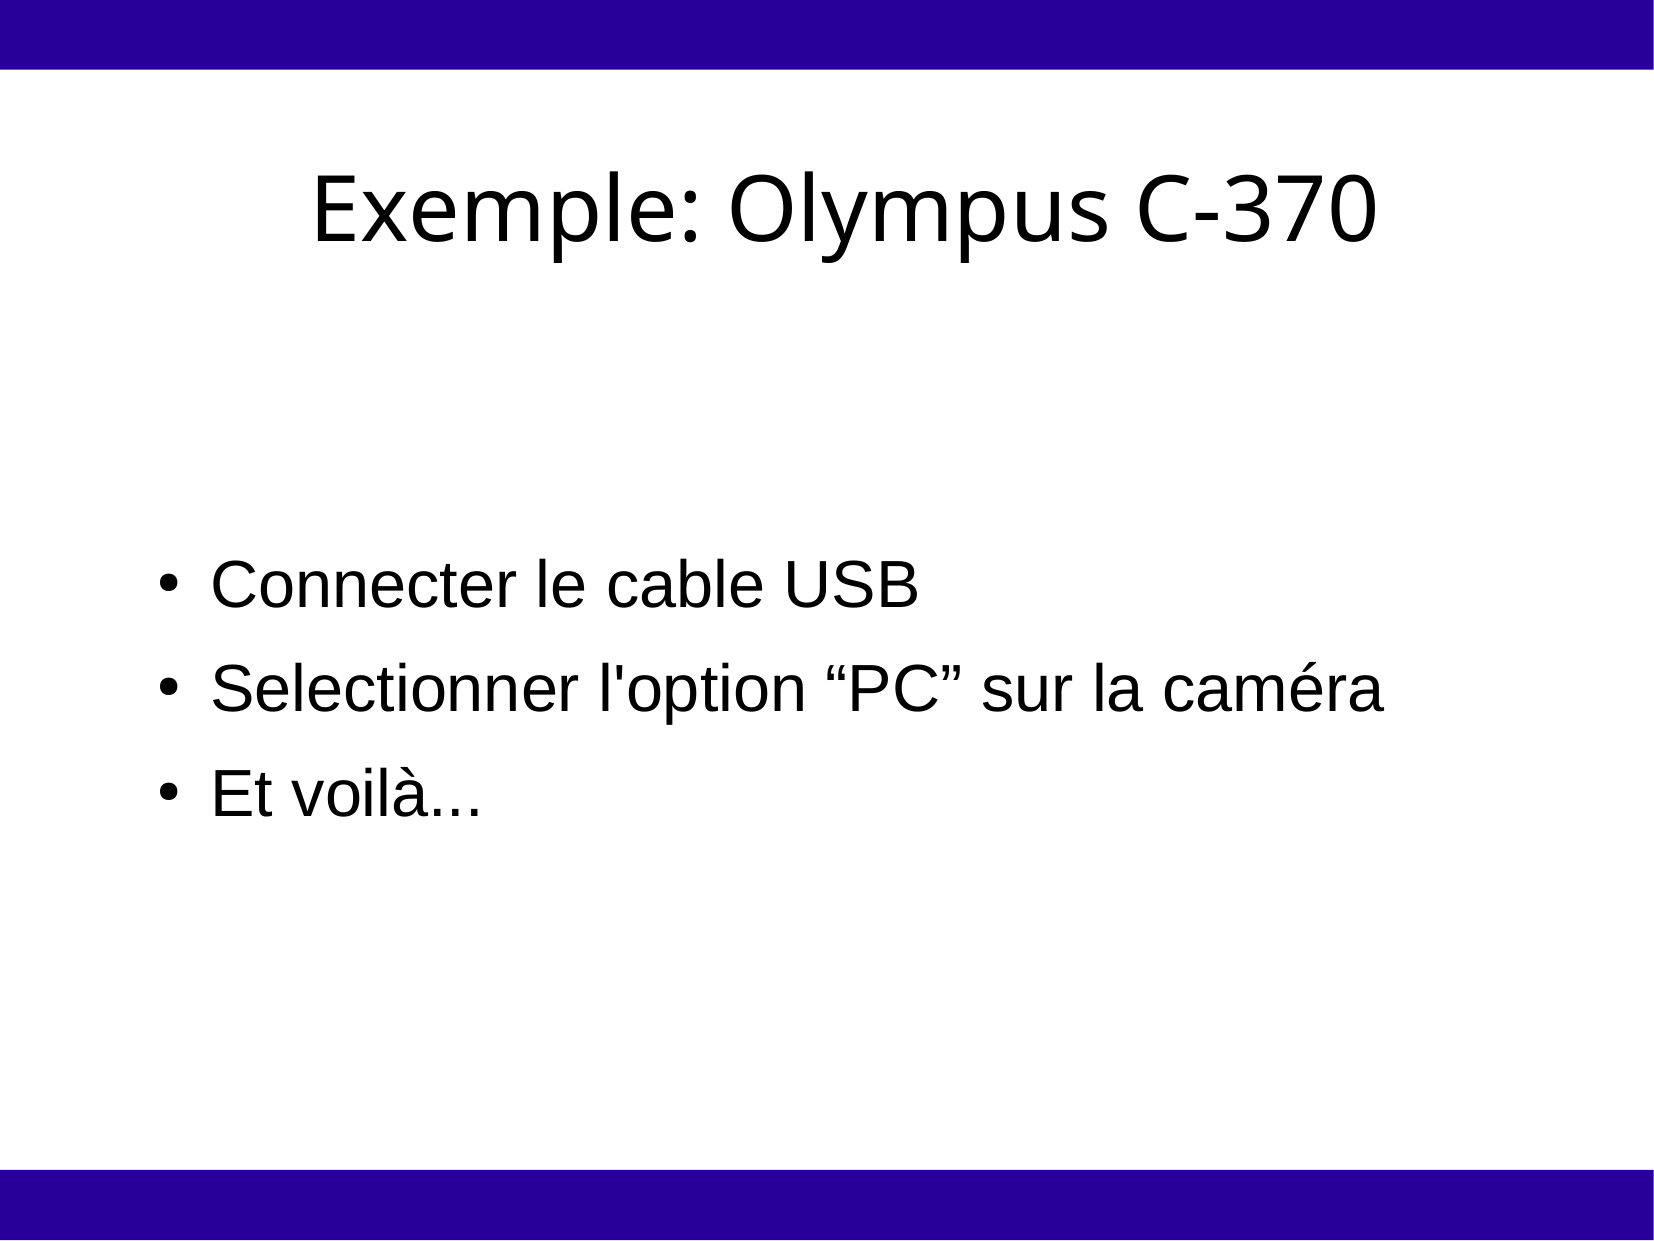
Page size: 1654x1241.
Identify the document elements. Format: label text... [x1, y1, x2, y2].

title Exemple: Olympus C-370 [121, 102, 1534, 311]
list Connecter le cable USB Selectionner l'option “PC” sur la caméra Et voilà... [121, 547, 1534, 1127]
